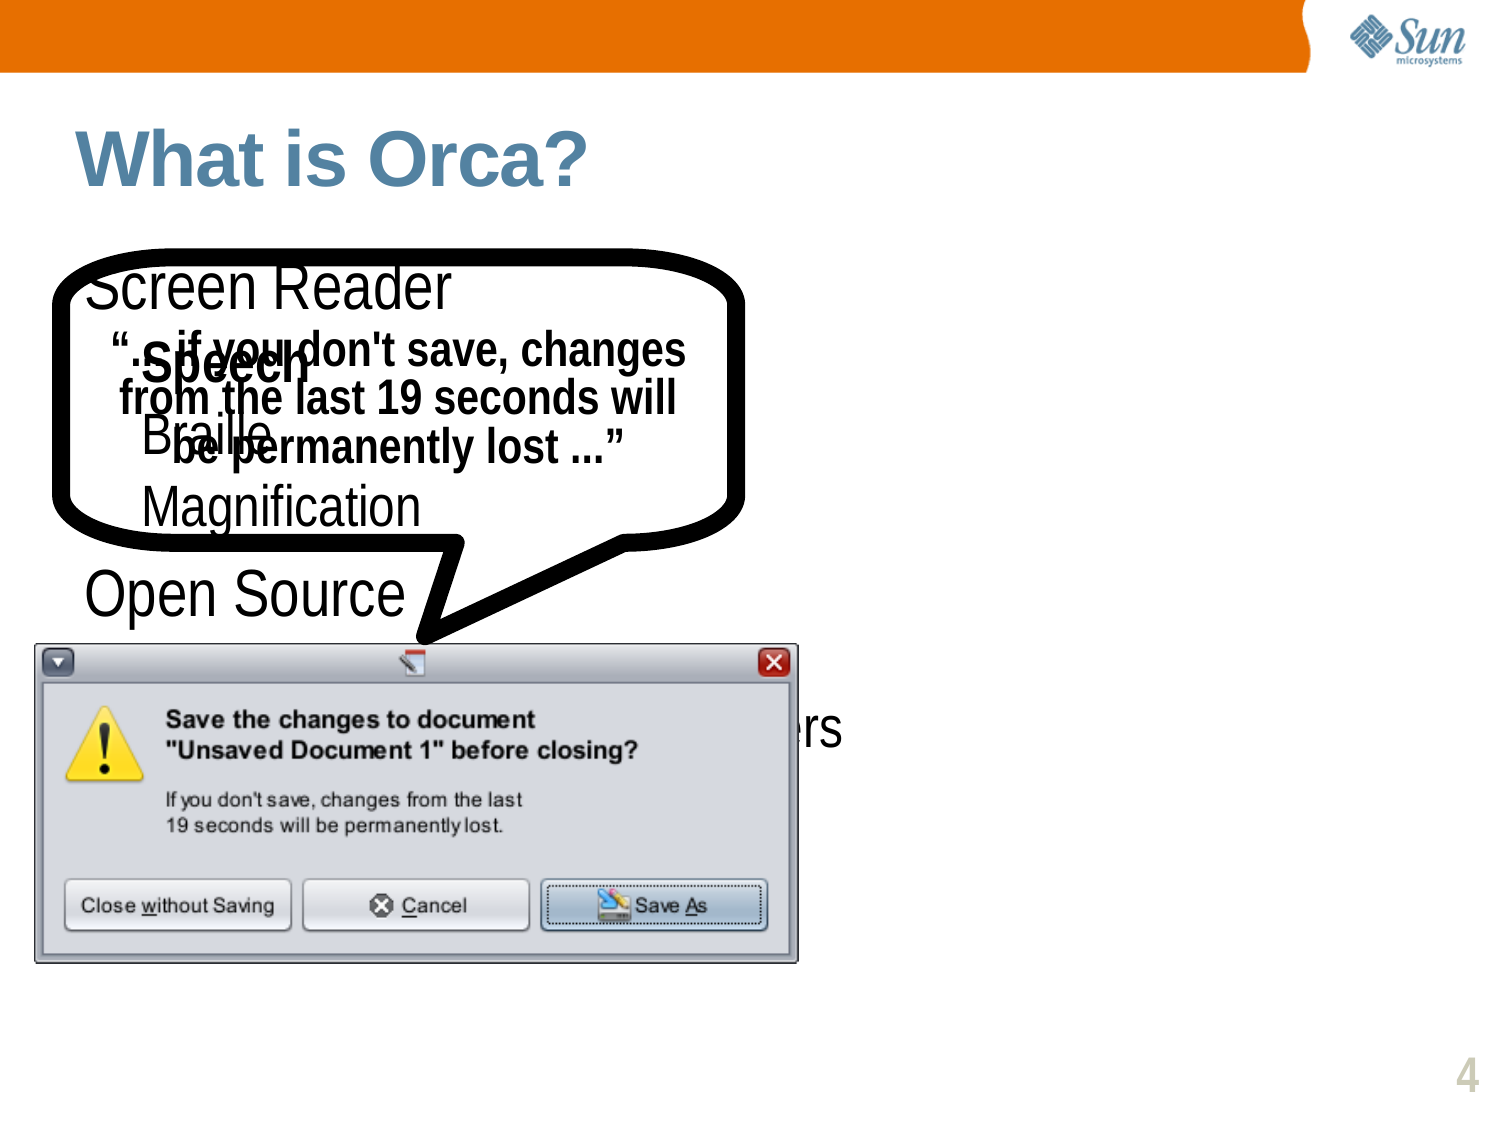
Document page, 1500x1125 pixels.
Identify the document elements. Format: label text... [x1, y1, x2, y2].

title What is Orca? [75, 122, 1438, 228]
text_box “... if you don't save, changes from the last 19 seconds will be permanently lost ...” [61, 257, 737, 637]
picture [34, 643, 799, 964]
list Screen Reader Speech Braille Magnification Open Source Thriving community of happy users and developers [749, 257, 1402, 1017]
picture [0, 0, 1500, 75]
